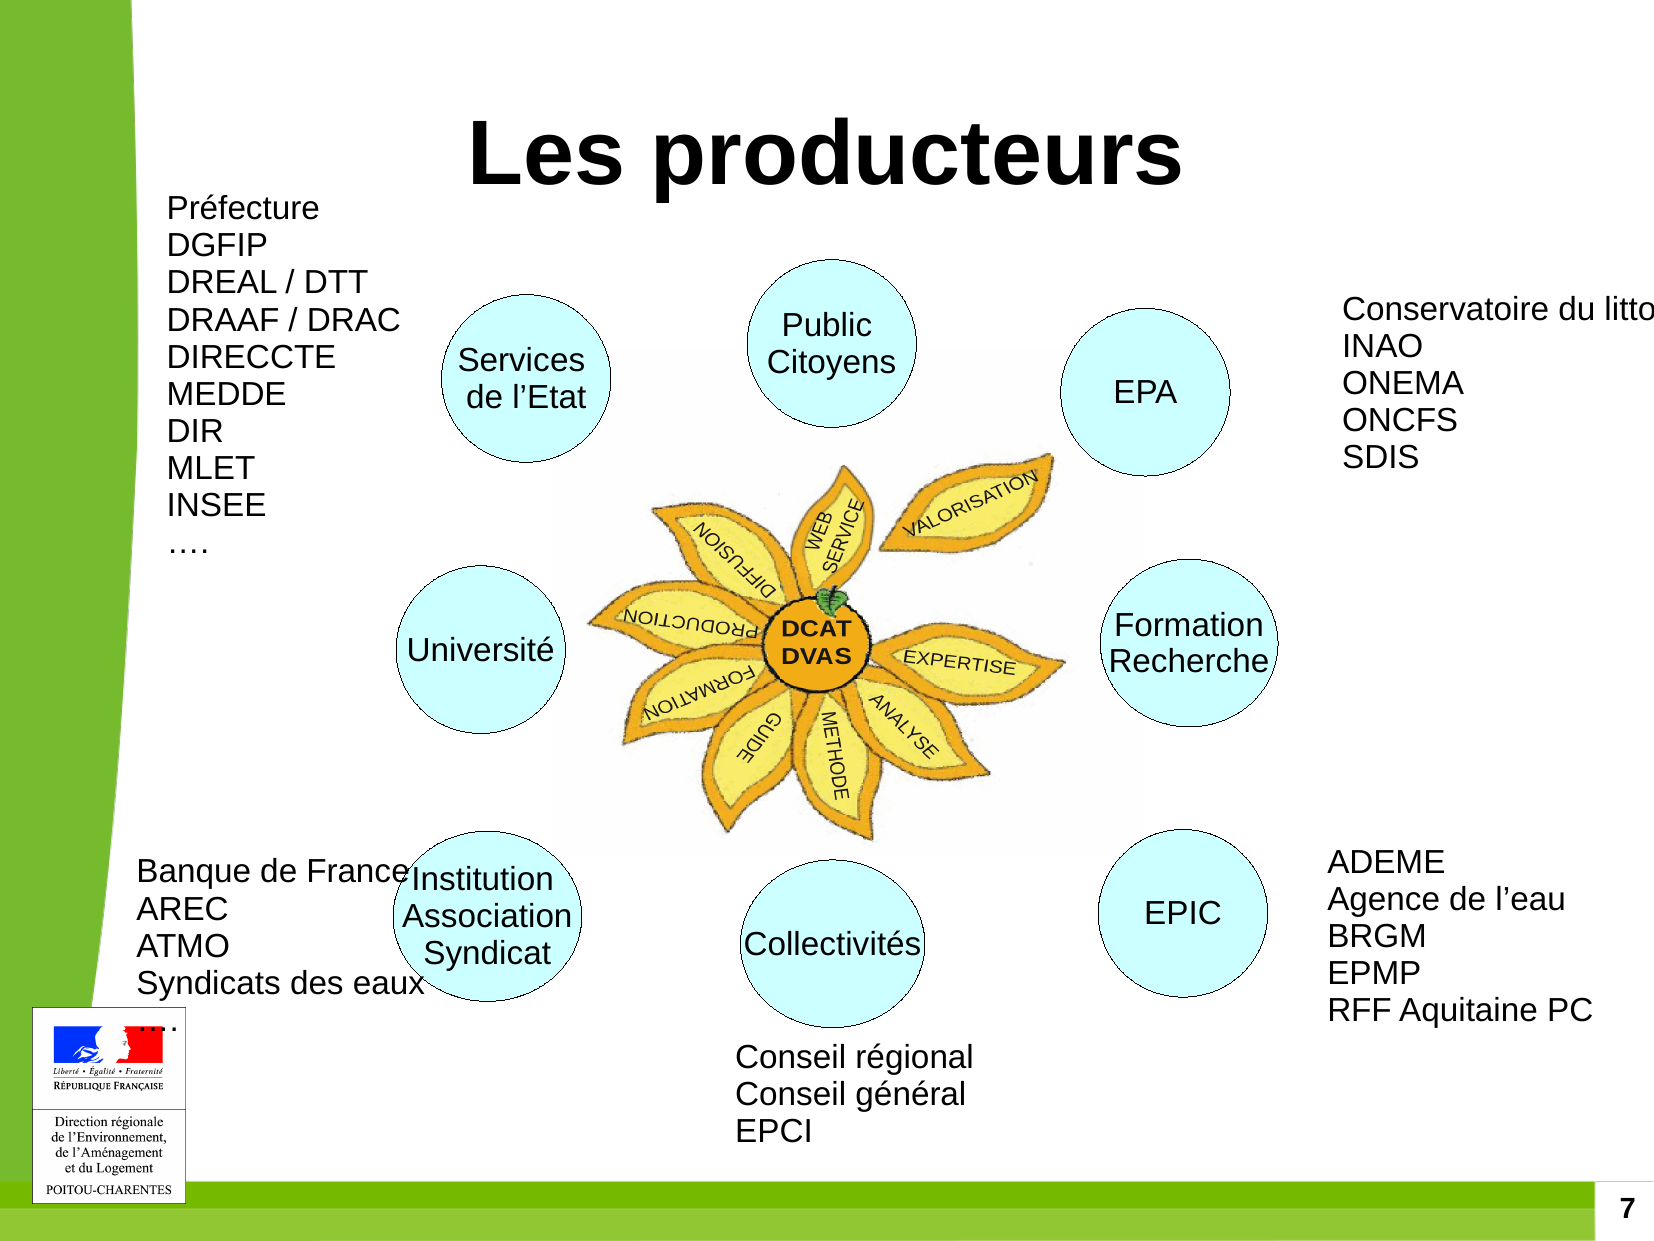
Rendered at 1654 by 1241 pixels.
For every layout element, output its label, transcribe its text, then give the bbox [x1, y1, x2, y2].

title Les producteurs [82, 49, 1571, 257]
text_box Services de l’Etat [441, 294, 611, 463]
picture [0, 0, 1654, 1241]
text_box Conseil régional Conseil général EPCI [720, 1049, 989, 1176]
text_box Formation Recherche [1100, 559, 1279, 727]
text_box Université [396, 565, 566, 734]
text_box Préfecture DGFIP DREAL / DTT DRAAF / DRAC DIRECCTE MEDDE DIR MLET INSEE …. [151, 182, 429, 571]
text_box EPA [1060, 308, 1231, 477]
text_box Public Citoyens [747, 259, 917, 428]
picture [1641, 304, 1651, 318]
text_box EPIC [1098, 829, 1268, 998]
text_box Banque de France AREC ATMO Syndicats des eaux …. [121, 813, 390, 1078]
text_box Institution Association Syndicat [393, 831, 582, 1002]
text_box Conservatoire du littoral INAO ONEMA ONCFS SDIS [1327, 304, 1589, 462]
text_box Collectivités [740, 859, 925, 1028]
text_box ADEME Agence de l’eau BRGM EPMP RFF Aquitaine PC [1312, 836, 1654, 1038]
